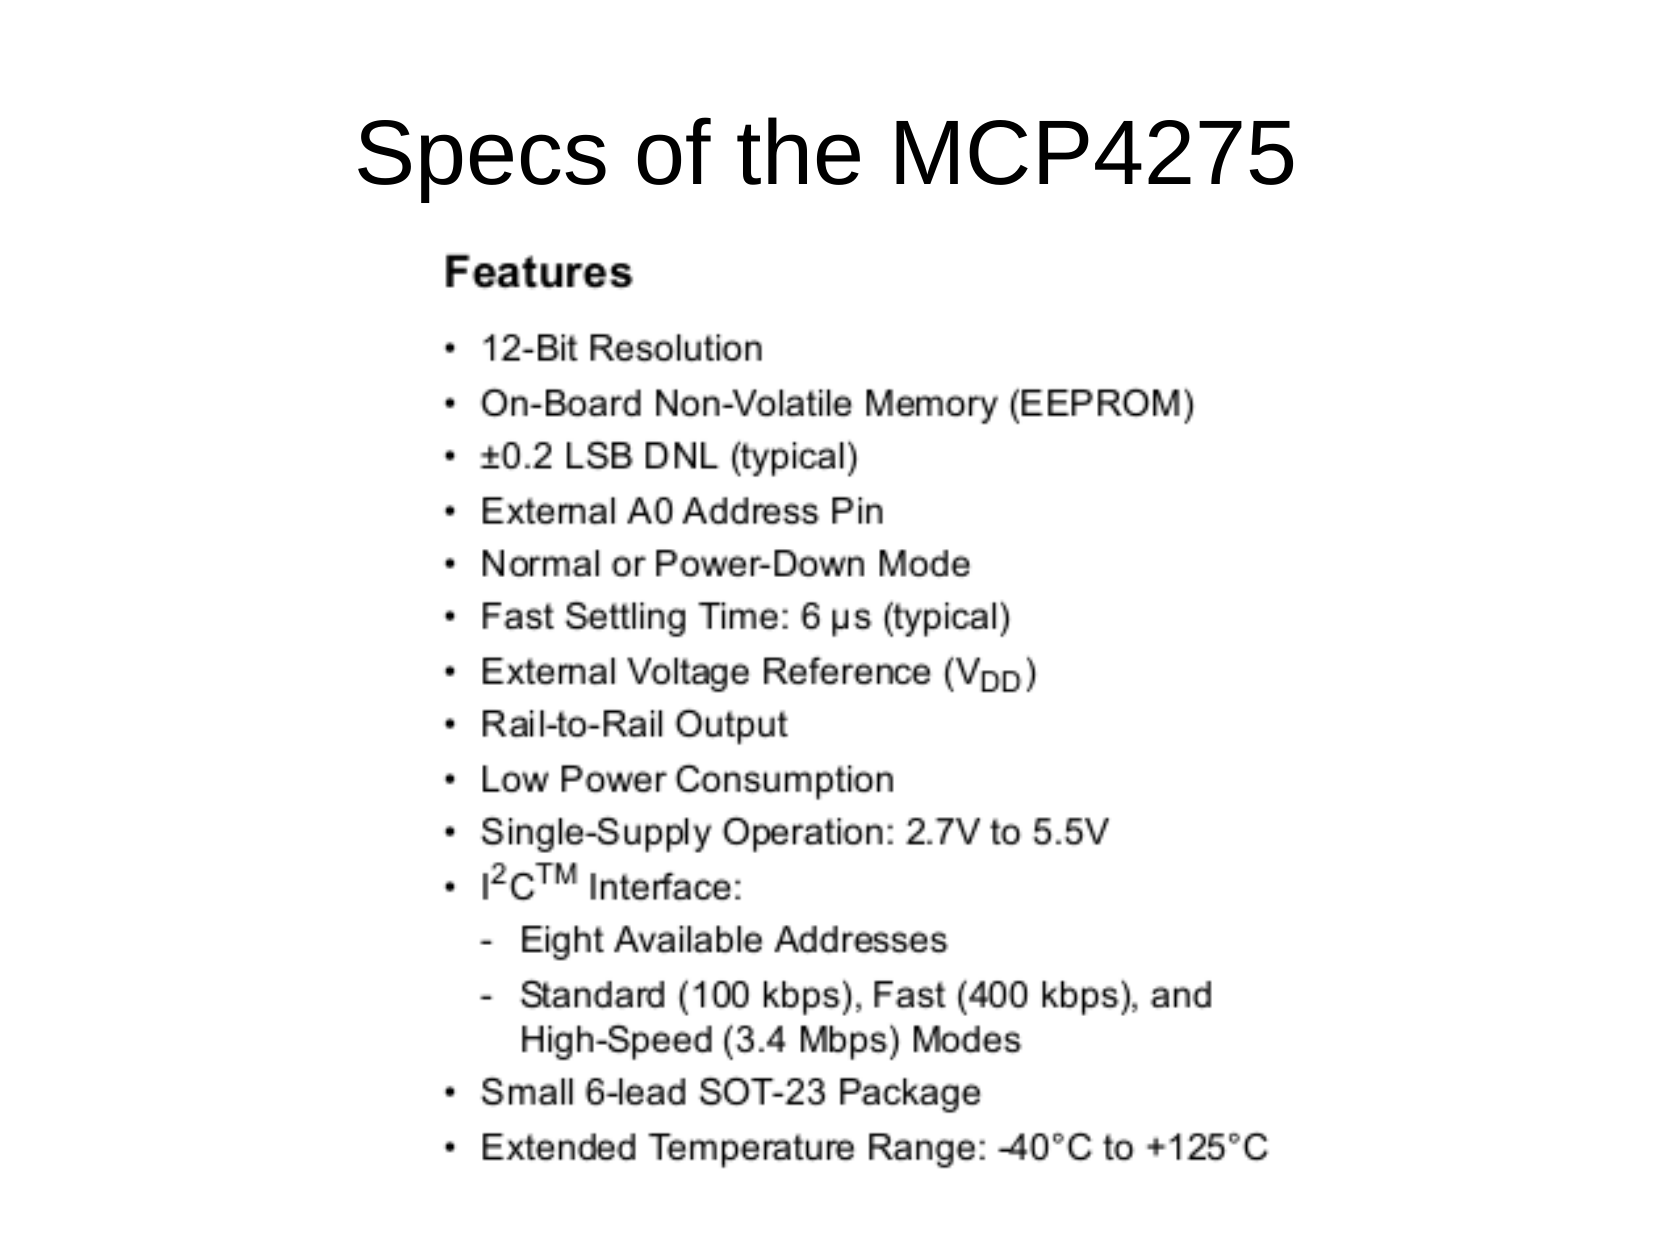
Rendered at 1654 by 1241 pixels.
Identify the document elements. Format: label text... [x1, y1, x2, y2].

picture [347, 230, 1338, 1201]
title Specs of the MCP4275 [82, 49, 1571, 257]
